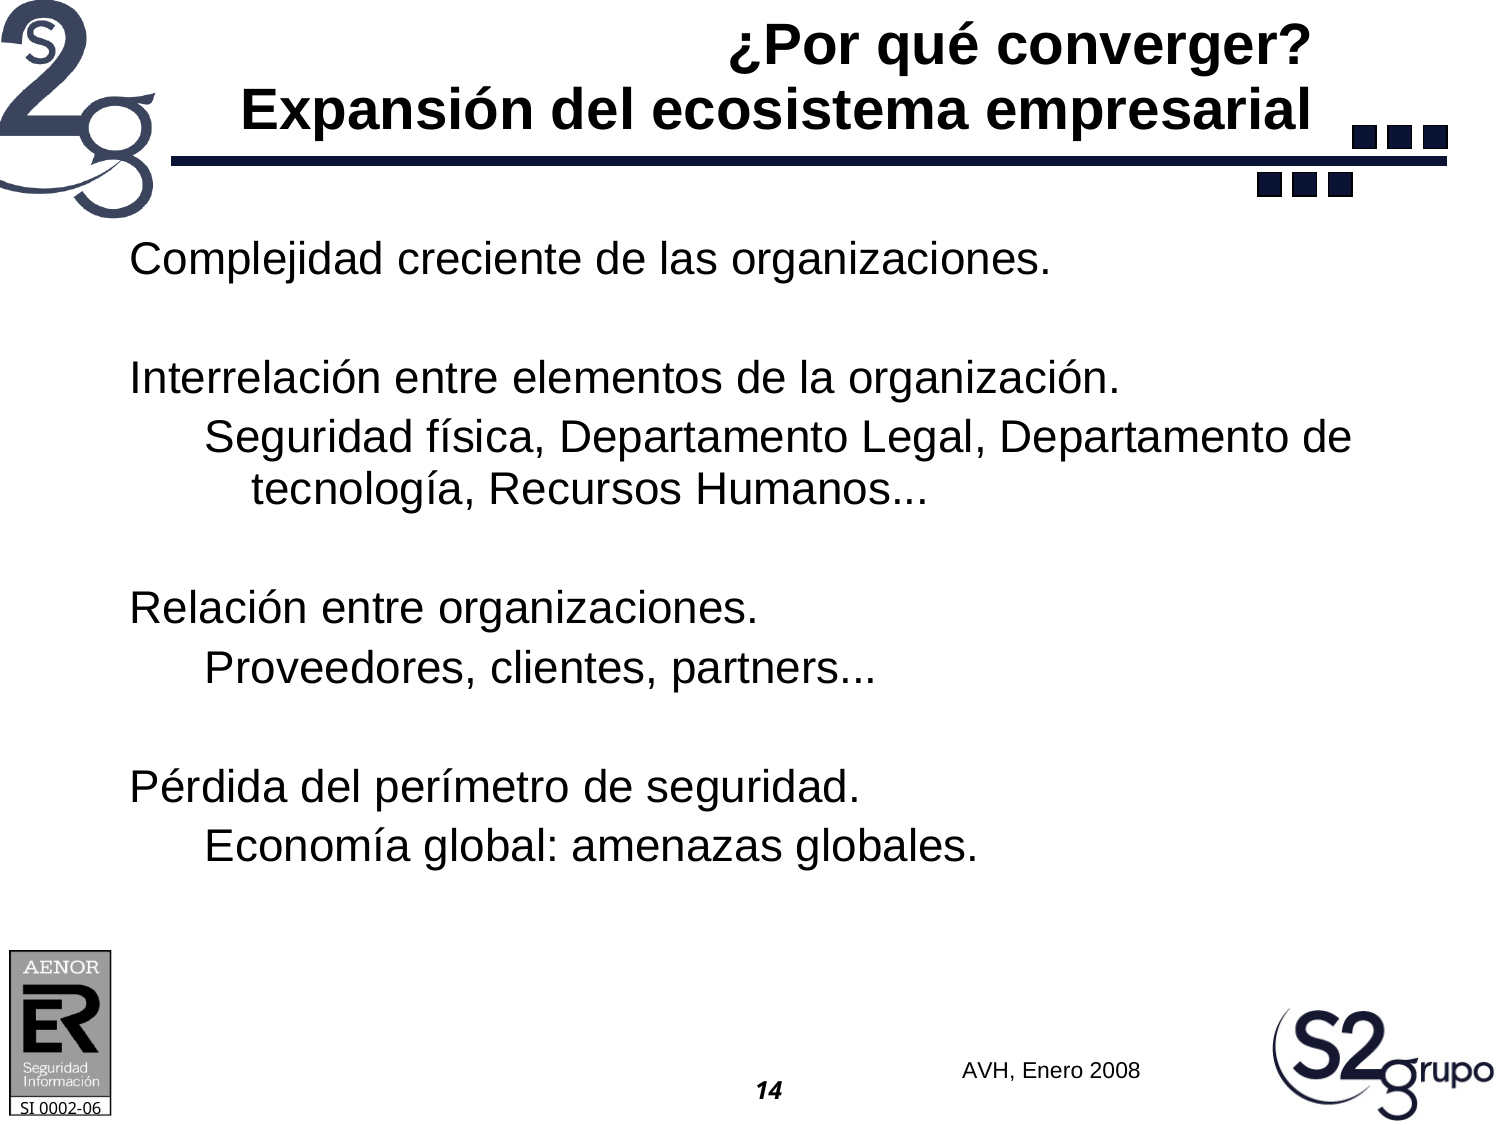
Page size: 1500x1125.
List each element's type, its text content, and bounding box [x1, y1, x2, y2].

picture [9, 950, 112, 1116]
title ¿Por qué converger? Expansión del ecosistema empresarial [59, 3, 1329, 149]
picture [1272, 1008, 1494, 1121]
picture [0, 0, 158, 220]
list Complejidad creciente de las organizaciones. Interrelación entre elementos de la organización. Seguridad física, Departamento Legal, Departamento de tecnología, Recursos Humanos... Relación entre organizaciones. Proveedores, clientes, partners... Pérdida del perímetro de seguridad. Economía global: amenazas globales. [115, 177, 1471, 929]
text_box AVH, Enero 2008 [947, 1049, 1156, 1091]
